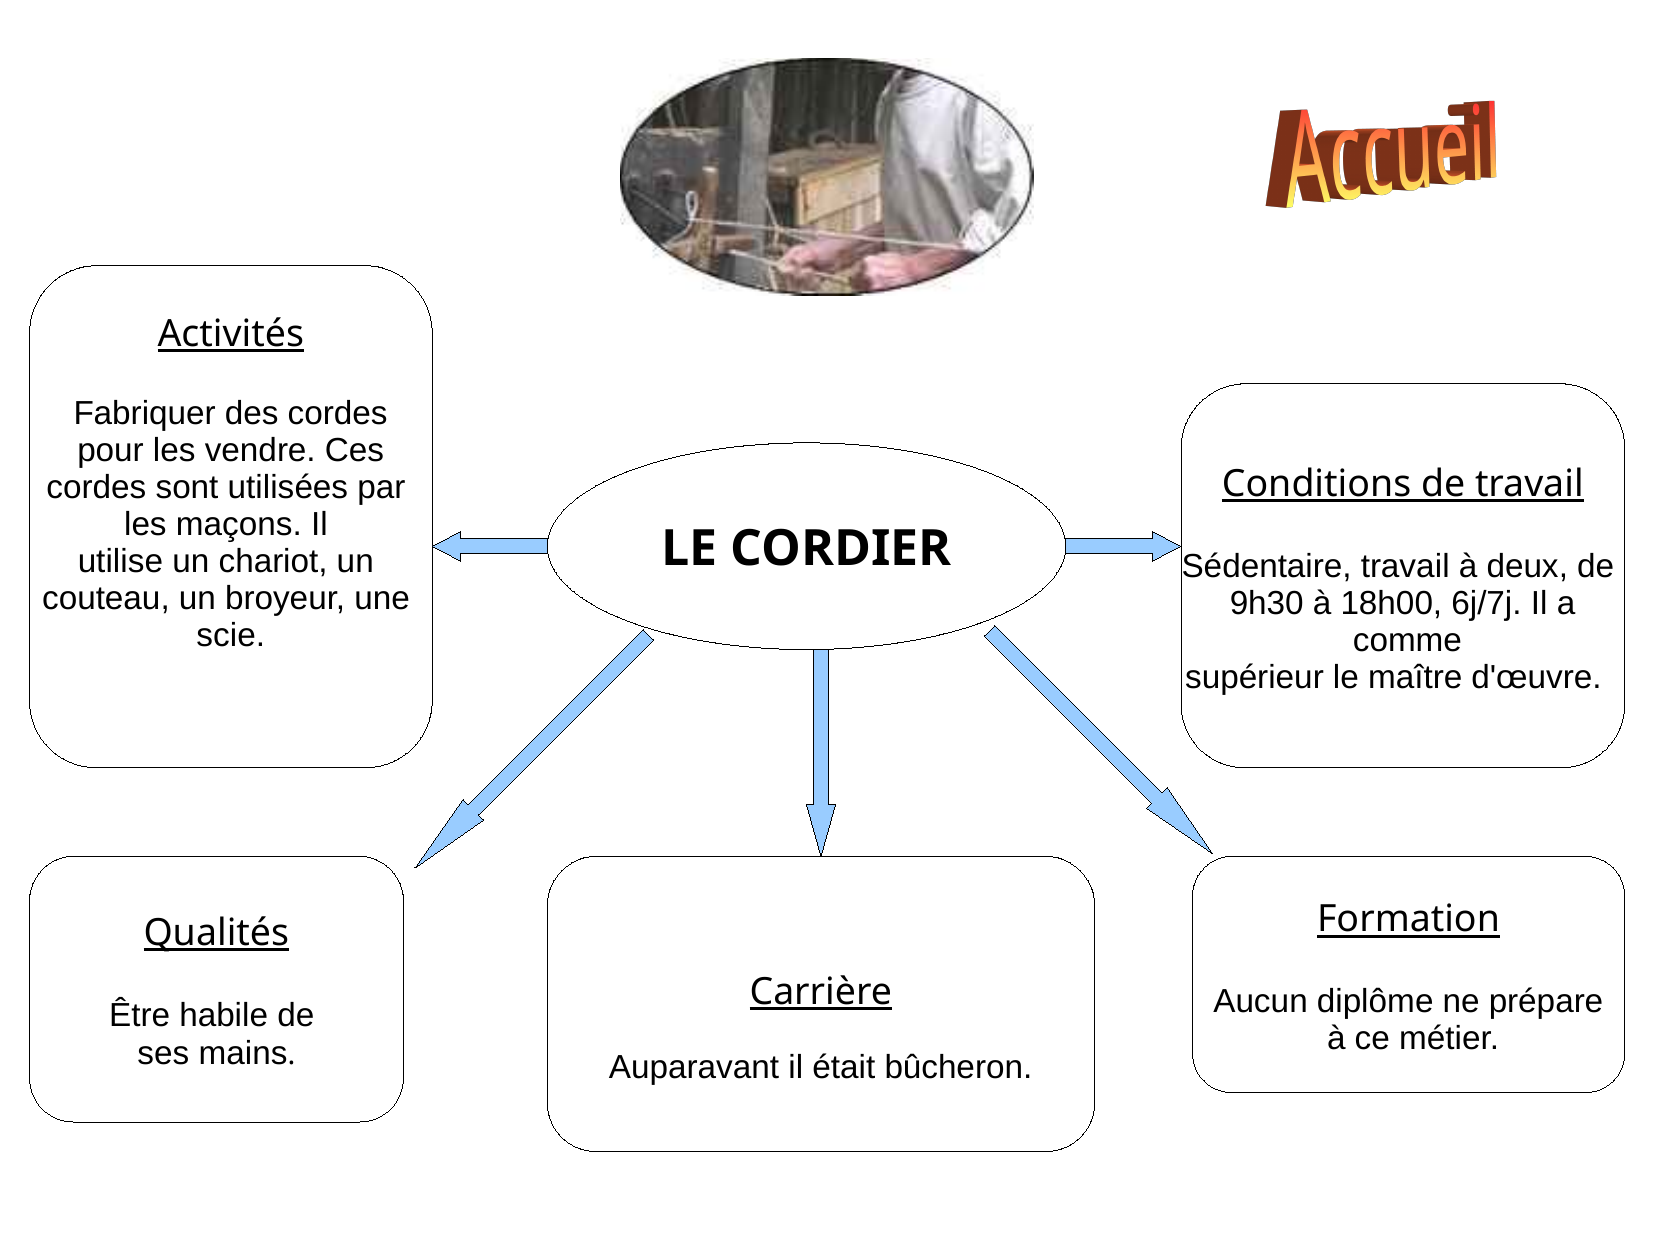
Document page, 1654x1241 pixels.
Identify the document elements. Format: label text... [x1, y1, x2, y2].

text_box [432, 531, 548, 562]
text_box Carrière Auparavant il était bûcheron. [547, 856, 1095, 1152]
text_box [806, 649, 836, 857]
text_box [414, 629, 654, 868]
picture [620, 58, 1034, 296]
text_box Conditions de travail Sédentaire, travail à deux, de 9h30 à 18h00, 6j/7j. Il a comme supérieur le maître d'œuvre. [1181, 383, 1625, 768]
text_box [1065, 531, 1181, 562]
text_box Qualités Être habile de ses mains. [29, 856, 404, 1123]
text_box Activités Fabriquer des cordes pour les vendre. Ces cordes sont utilisées par les maçons. Il utilise un chariot, un couteau, un broyeur, une scie. [29, 265, 433, 768]
text_box LE CORDIER [548, 442, 1066, 650]
text_box [984, 625, 1213, 854]
text_box Formation Aucun diplôme ne prépare à ce métier. [1192, 856, 1625, 1093]
